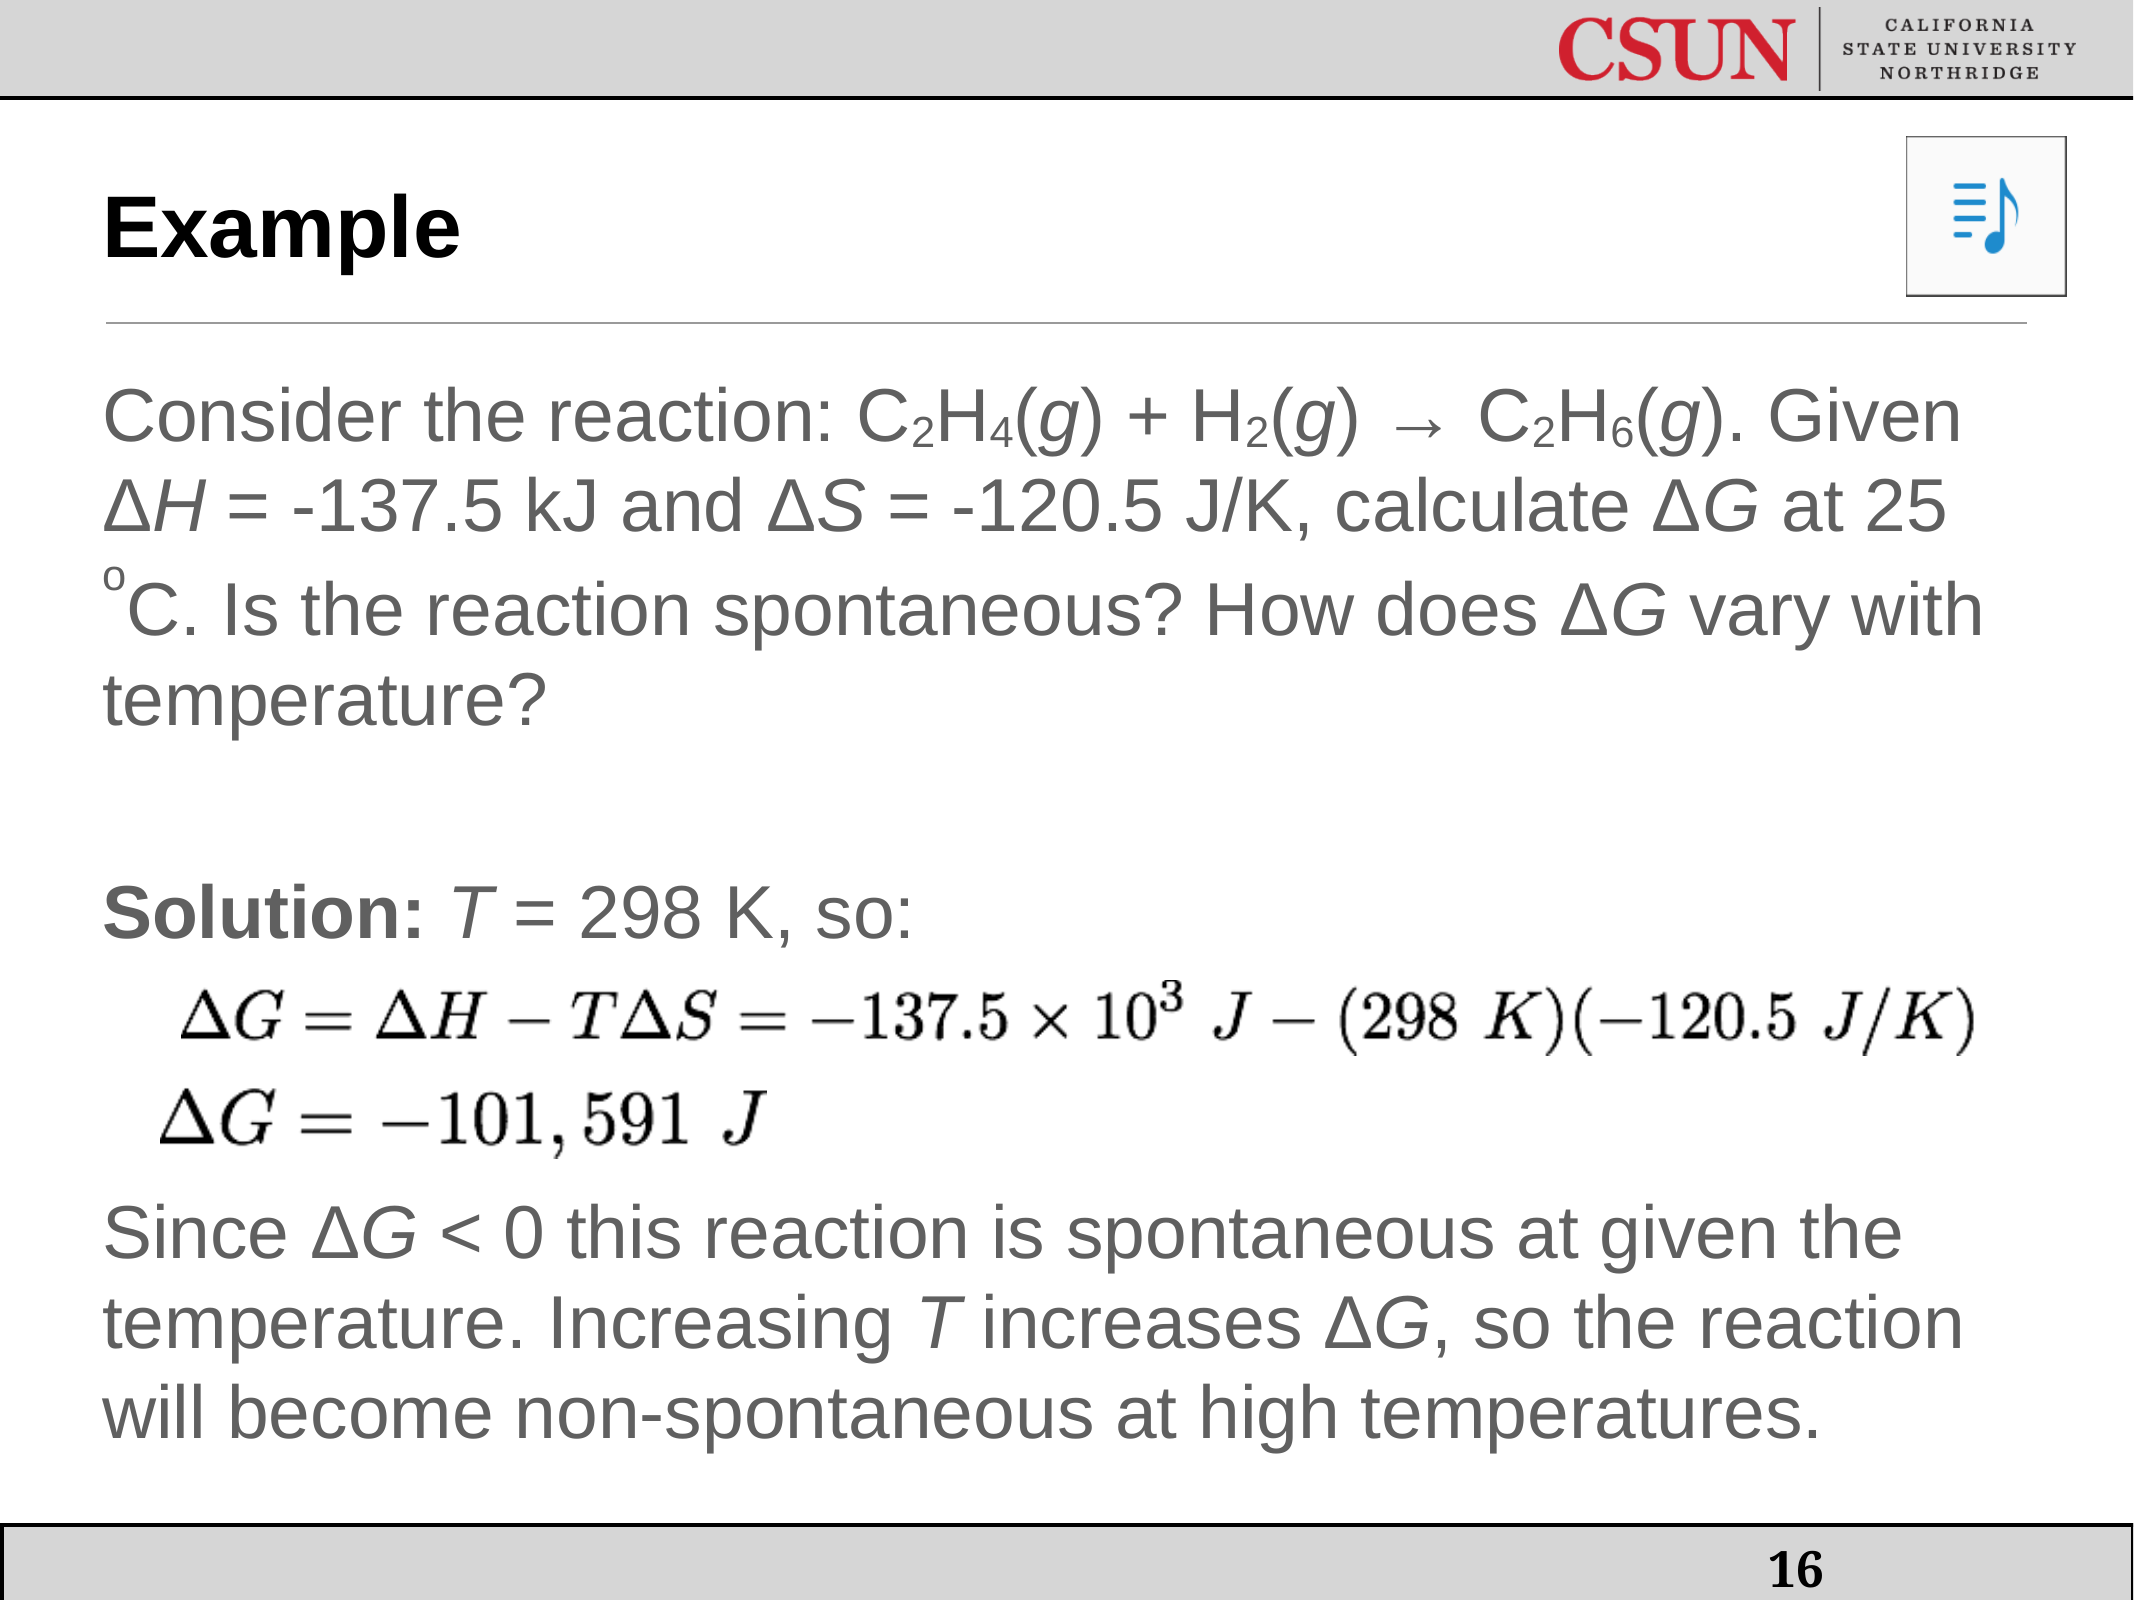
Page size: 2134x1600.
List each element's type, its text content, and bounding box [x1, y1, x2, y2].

picture [160, 1087, 767, 1159]
picture [1559, 7, 2076, 91]
list Consider the reaction: C2H4(g) + H2(g) → C2H6(g). Given ΔH = -137.5 kJ and ΔS = -120.5 J/K, calculate ΔG at 25 oC. Is the reaction spontaneous? How does ΔG vary with temperature? Solution: T = 298 K, so: Since ΔG < 0 this reaction is spontaneous at given the temperature. Increasing T increases ΔG, so the reaction will become non-spontaneous at high temperatures. [93, 358, 2056, 1477]
picture [181, 980, 1976, 1056]
title Example [93, 104, 2040, 284]
text_box [1905, 135, 2068, 298]
